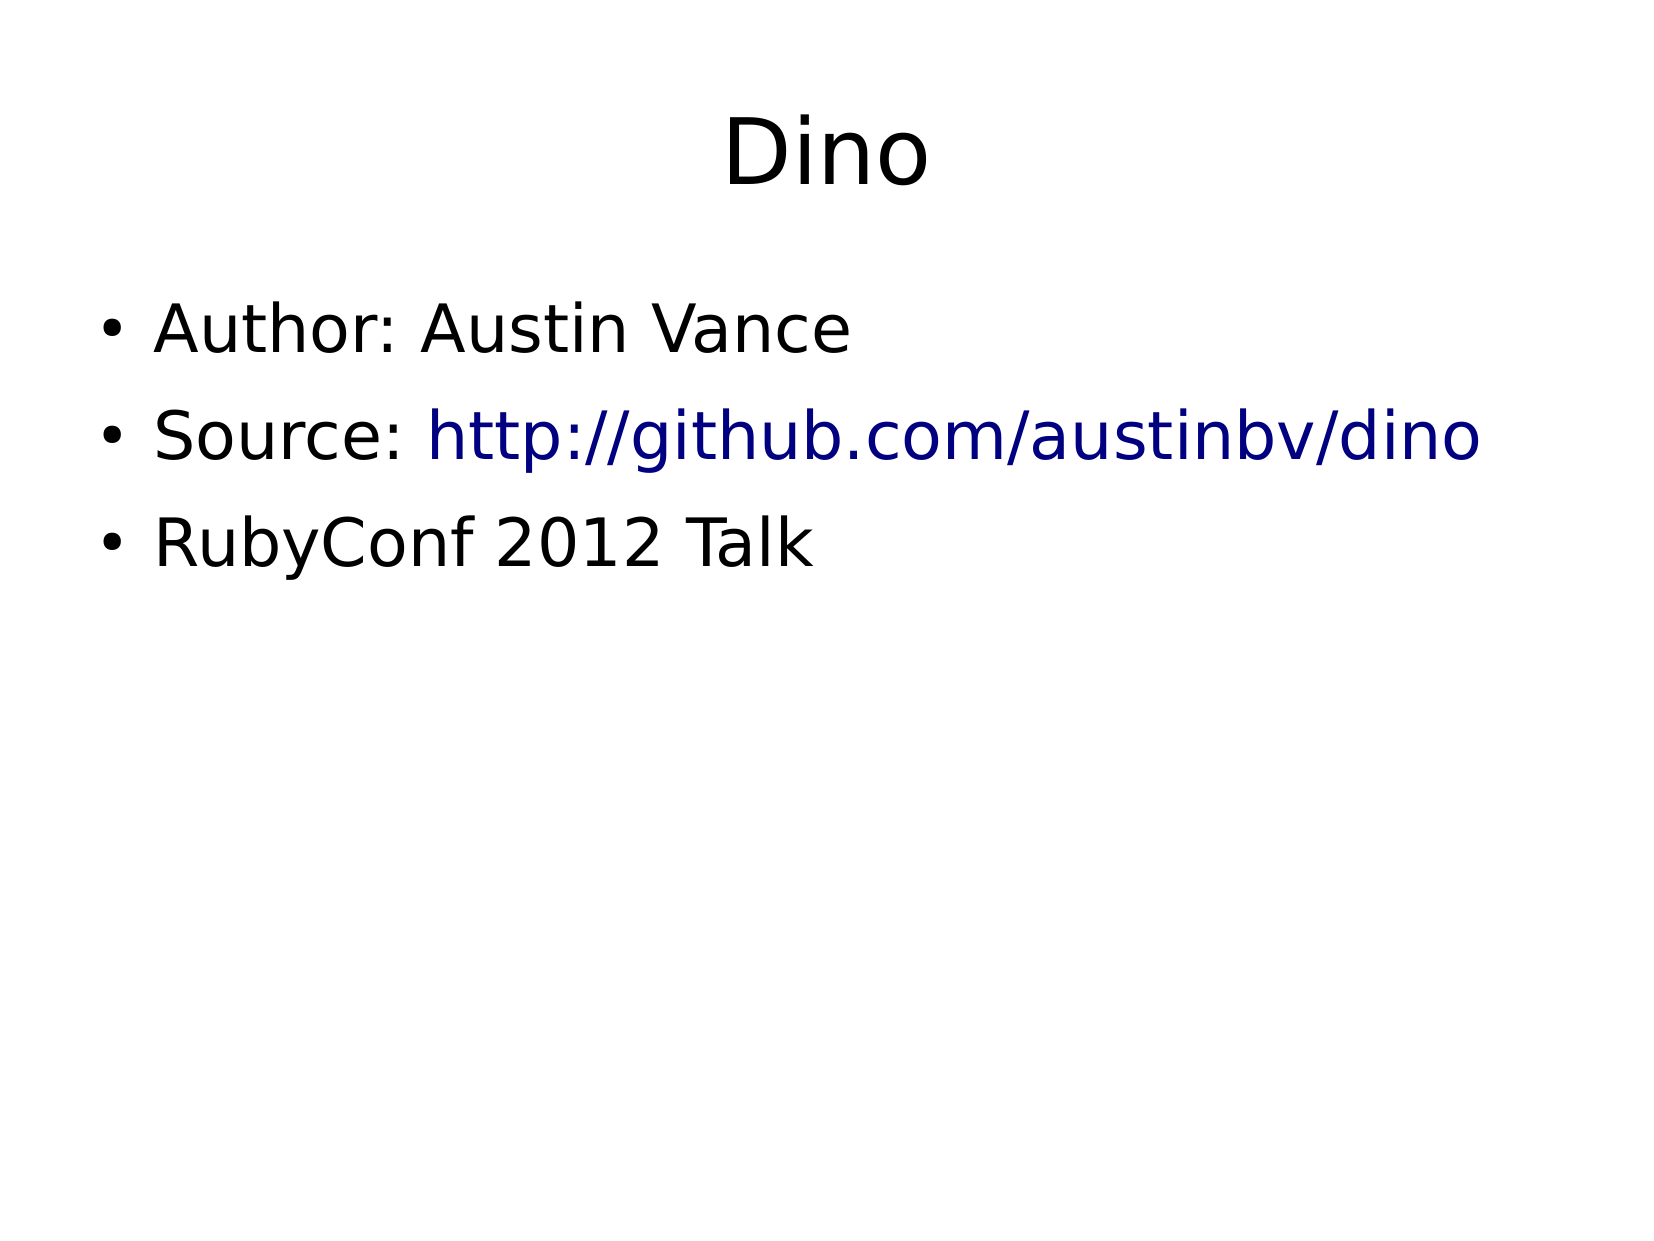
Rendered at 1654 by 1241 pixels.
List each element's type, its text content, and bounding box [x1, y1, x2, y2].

list Author: Austin Vance Source: http://github.com/austinbv/dino RubyConf 2012 Talk [82, 290, 1538, 1010]
title Dino [82, 49, 1571, 257]
